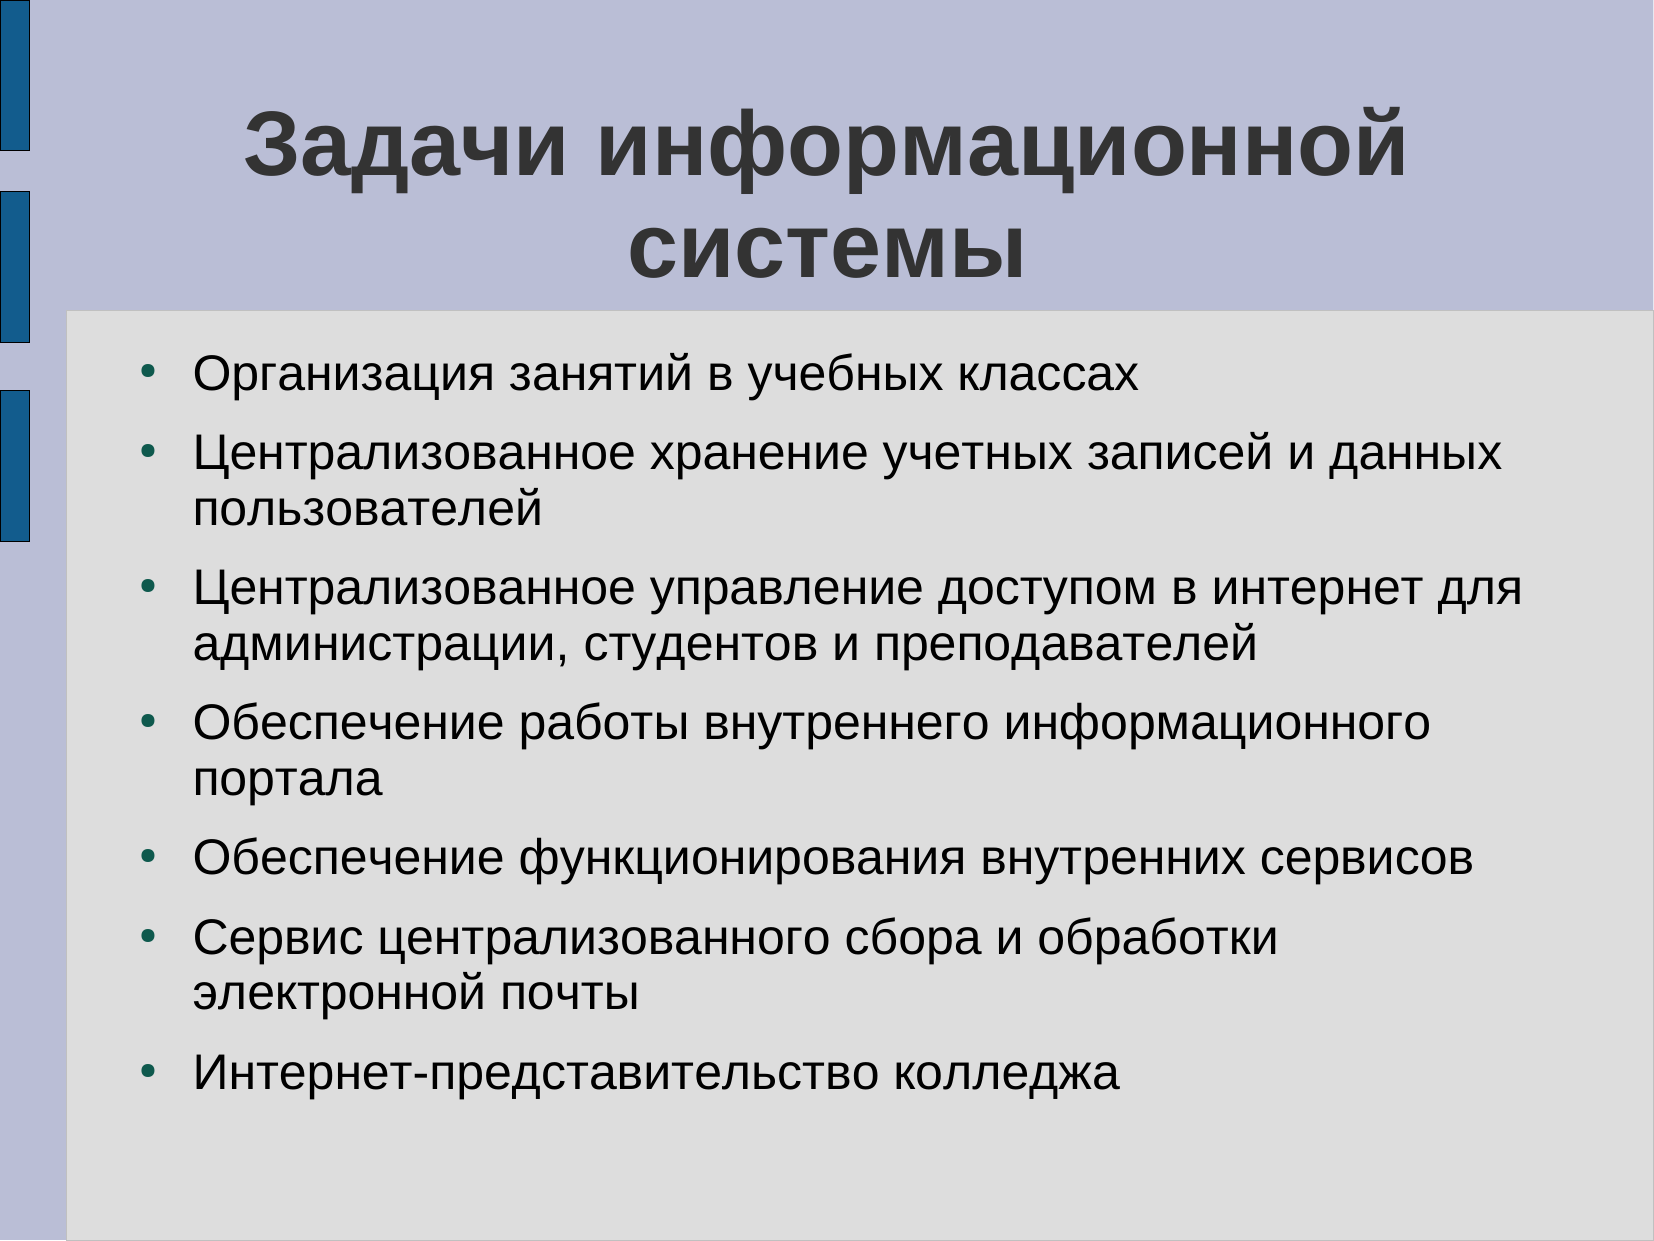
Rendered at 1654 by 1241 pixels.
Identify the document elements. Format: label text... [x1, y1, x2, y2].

list Организация занятий в учебных классах Централизованное хранение учетных записей и данных пользователей Централизованное управление доступом в интернет для администрации, студентов и преподавателей Обеспечение работы внутреннего информационного портала Обеспечение функционирования внутренних сервисов Сервис централизованного сбора и обработки электронной почты Интернет-представительство колледжа [121, 344, 1534, 1149]
title Задачи информационной системы [121, 92, 1534, 298]
